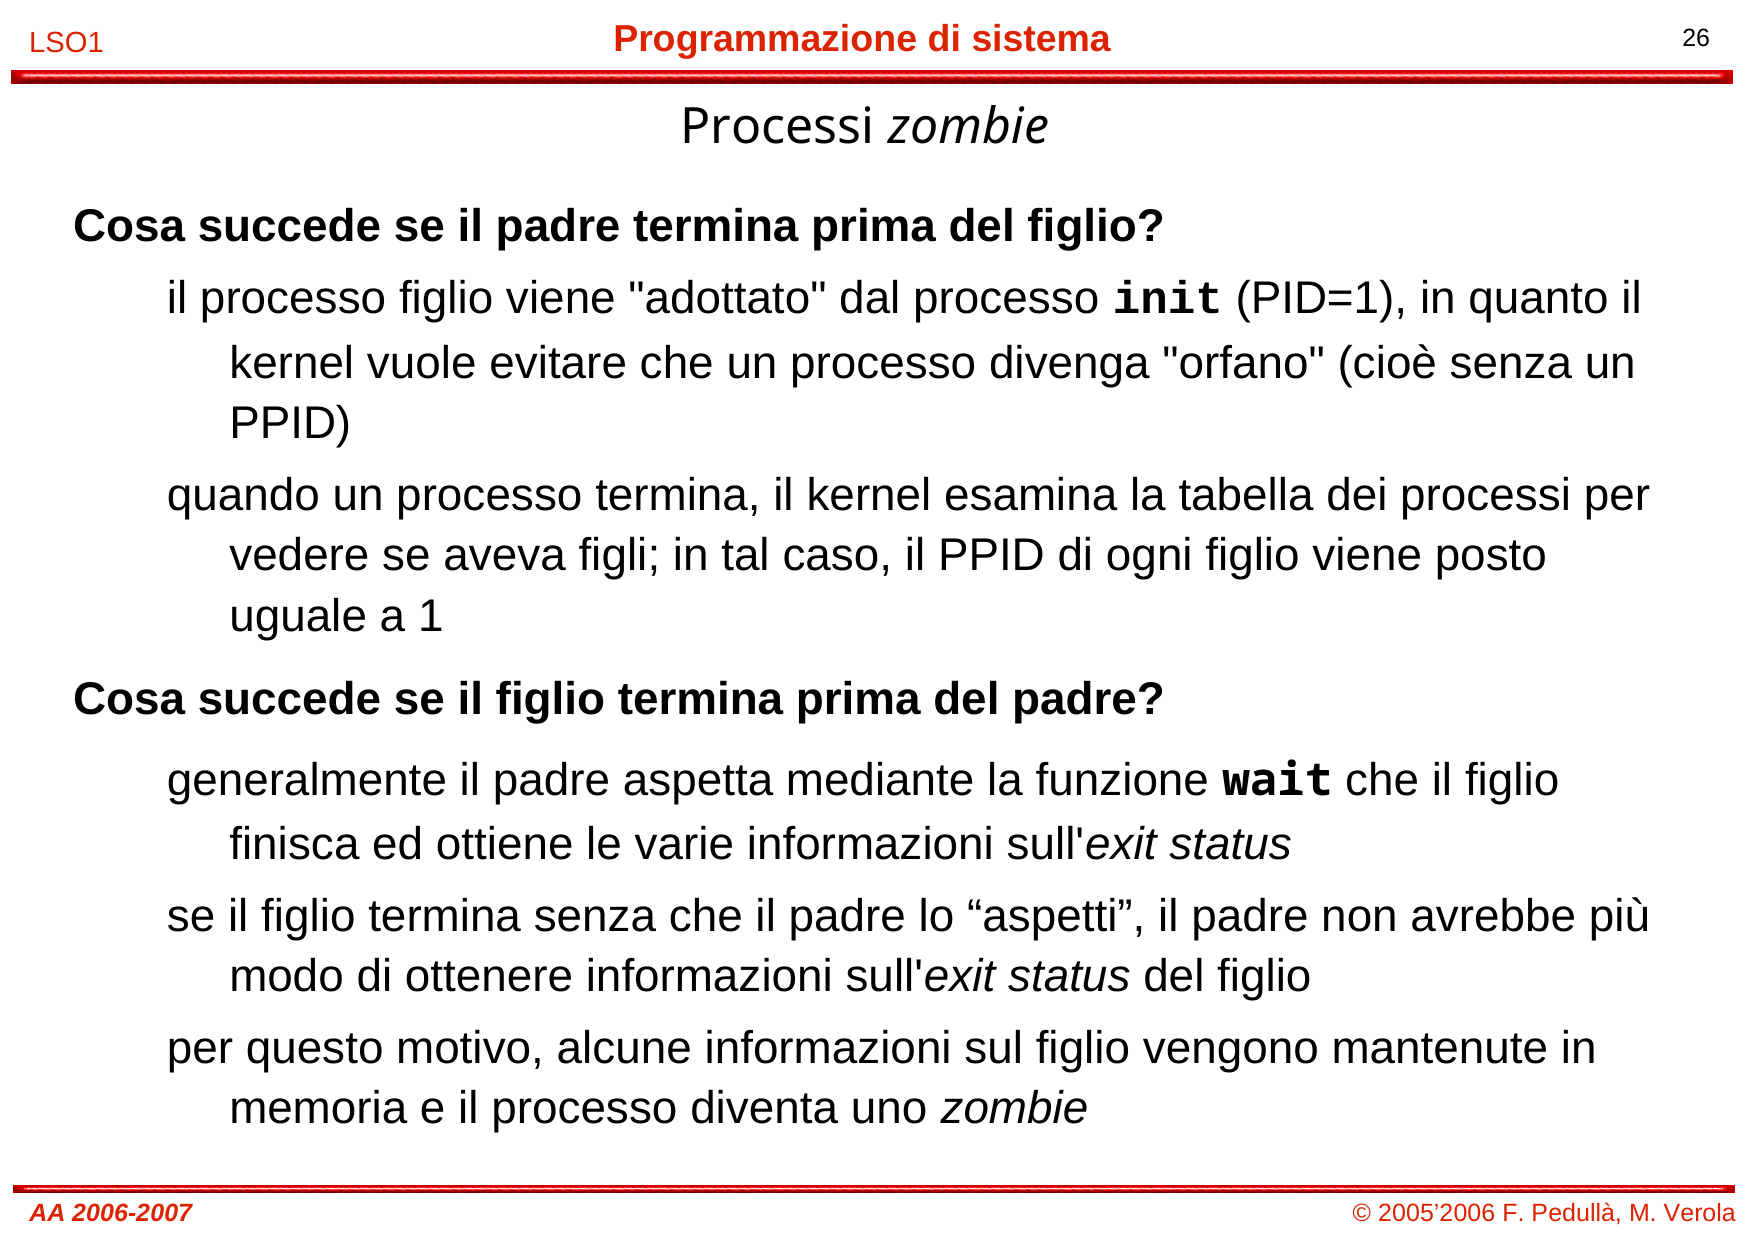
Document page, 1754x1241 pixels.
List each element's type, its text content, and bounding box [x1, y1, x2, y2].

picture [13, 1185, 1735, 1193]
list Cosa succede se il padre termina prima del figlio? il processo figlio viene "adottato" dal processo init (PID=1), in quanto il kernel vuole evitare che un processo divenga "orfano" (cioè senza un PPID) quando un processo termina, il kernel esamina la tabella dei processi per vedere se aveva figli; in tal caso, il PPID di ogni figlio viene posto uguale a 1 Cosa succede se il figlio termina prima del padre? generalmente il padre aspetta mediante la funzione wait che il figlio finisca ed ottiene le varie informazioni sull'exit status se il figlio termina senza che il padre lo “aspetti”, il padre non avrebbe più modo di ottenere informazioni sull'exit status del figlio per questo motivo, alcune informazioni sul figlio vengono mantenute in memoria e il processo diventa uno zombie [58, 188, 1696, 1133]
picture [11, 70, 1733, 84]
title Processi zombie [507, 78, 1223, 174]
